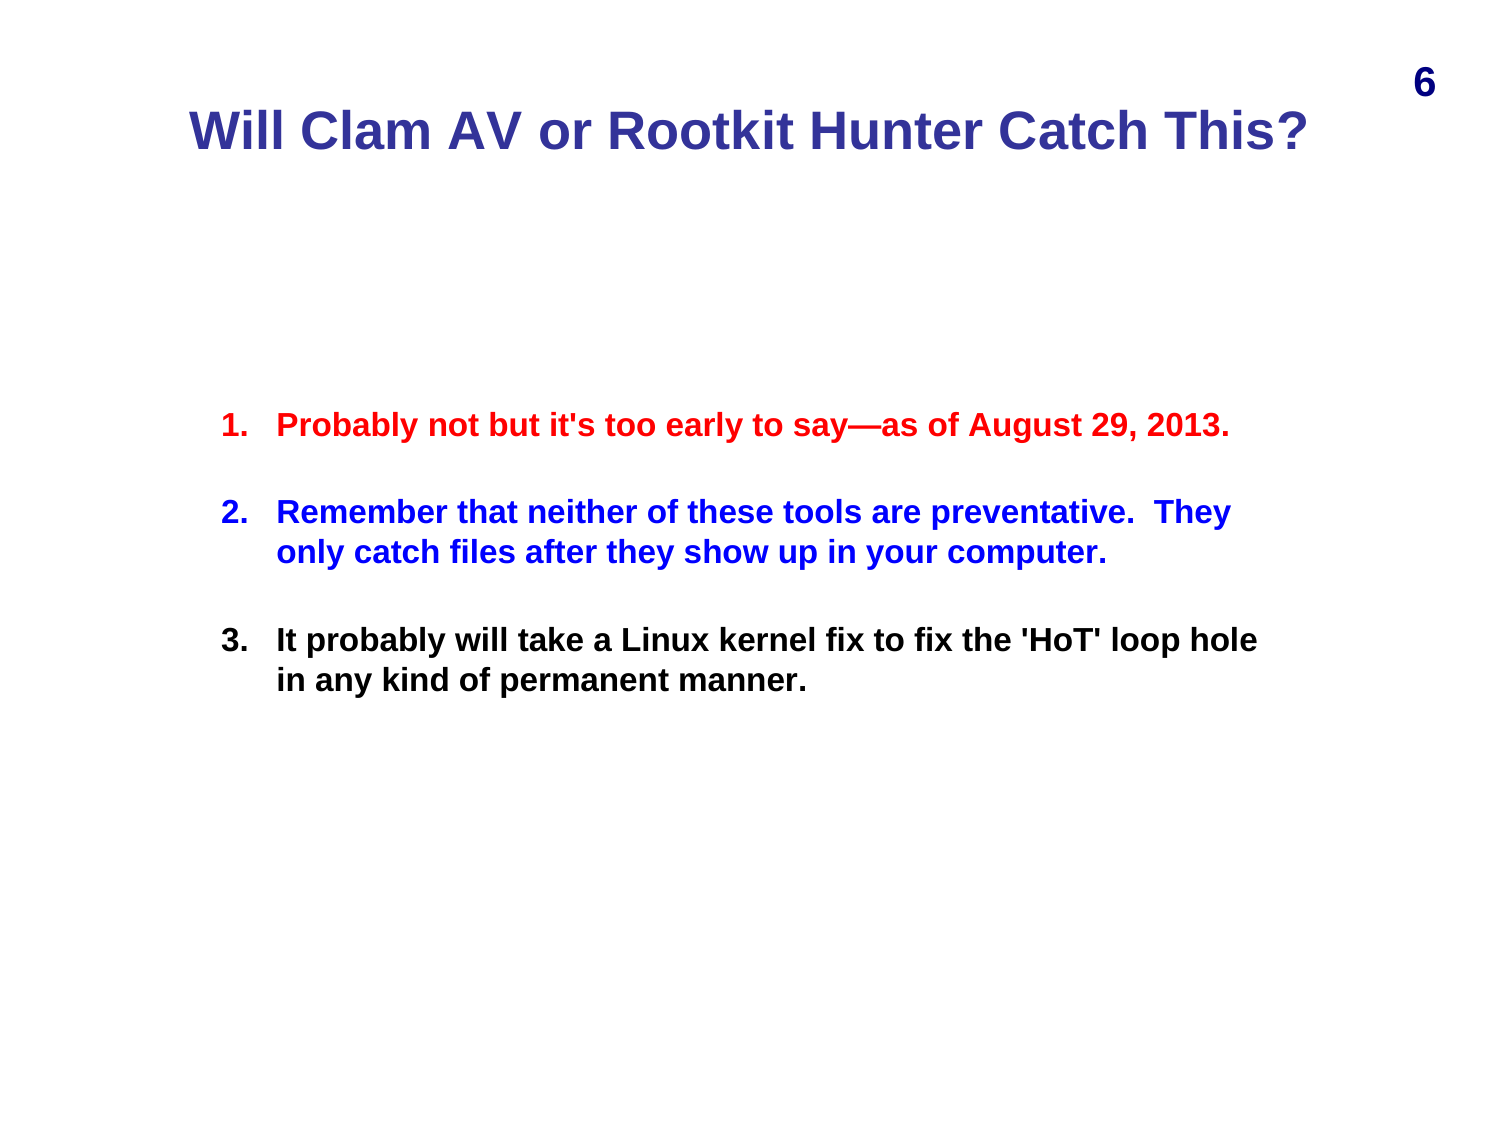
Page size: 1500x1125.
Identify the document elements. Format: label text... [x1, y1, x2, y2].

title Will Clam AV or Rootkit Hunter Catch This? [75, 75, 1426, 188]
list 1. Probably not but it's too early to say—as of August 29, 2013. 2. Remember that neither of these tools are preventative. They only catch files after they show up in your computer. 3. It probably will take a Linux kernel fix to fix the 'HoT' loop hole in any kind of permanent manner. [150, 405, 1313, 713]
text_box 6 [1387, 47, 1463, 113]
